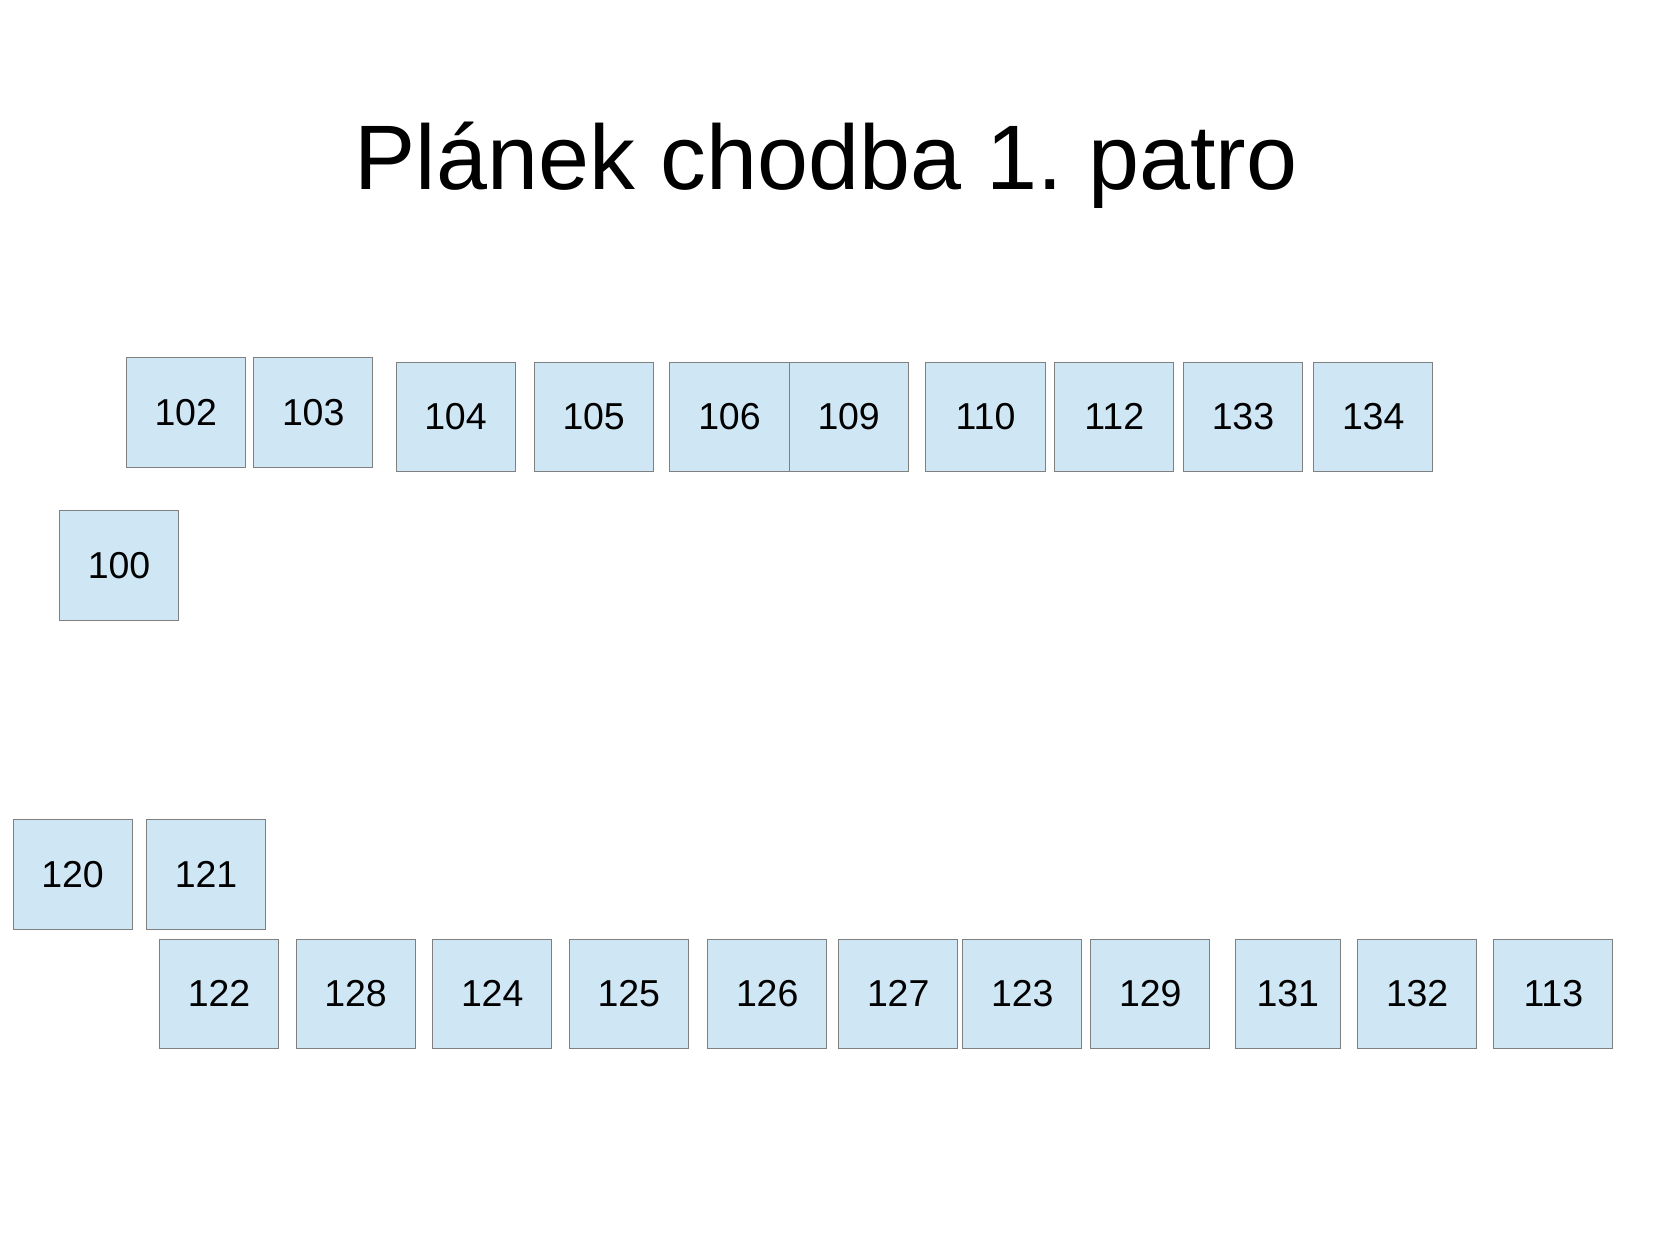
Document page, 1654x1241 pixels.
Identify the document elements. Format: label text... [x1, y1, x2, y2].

text_box 113 [1494, 939, 1613, 1048]
title Plánek chodba 1. patro [82, 49, 1571, 257]
text_box 122 [159, 939, 279, 1048]
text_box 127 [839, 939, 958, 1048]
text_box 105 [534, 362, 653, 471]
text_box 124 [433, 939, 552, 1048]
text_box 110 [926, 362, 1045, 471]
text_box 121 [147, 820, 266, 929]
text_box 128 [296, 939, 415, 1048]
text_box 102 [126, 358, 245, 467]
text_box 131 [1235, 939, 1340, 1048]
text_box 123 [963, 939, 1082, 1048]
text_box 125 [569, 939, 688, 1048]
text_box 133 [1184, 362, 1303, 471]
text_box 112 [1055, 362, 1174, 471]
text_box 106 [670, 362, 789, 471]
text_box 100 [60, 511, 179, 620]
text_box 134 [1314, 362, 1433, 471]
text_box 103 [254, 358, 373, 467]
text_box 132 [1358, 939, 1477, 1048]
text_box 109 [789, 362, 908, 471]
text_box 120 [13, 820, 132, 929]
text_box 126 [708, 939, 827, 1048]
text_box 104 [396, 362, 515, 471]
text_box 129 [1091, 939, 1210, 1048]
